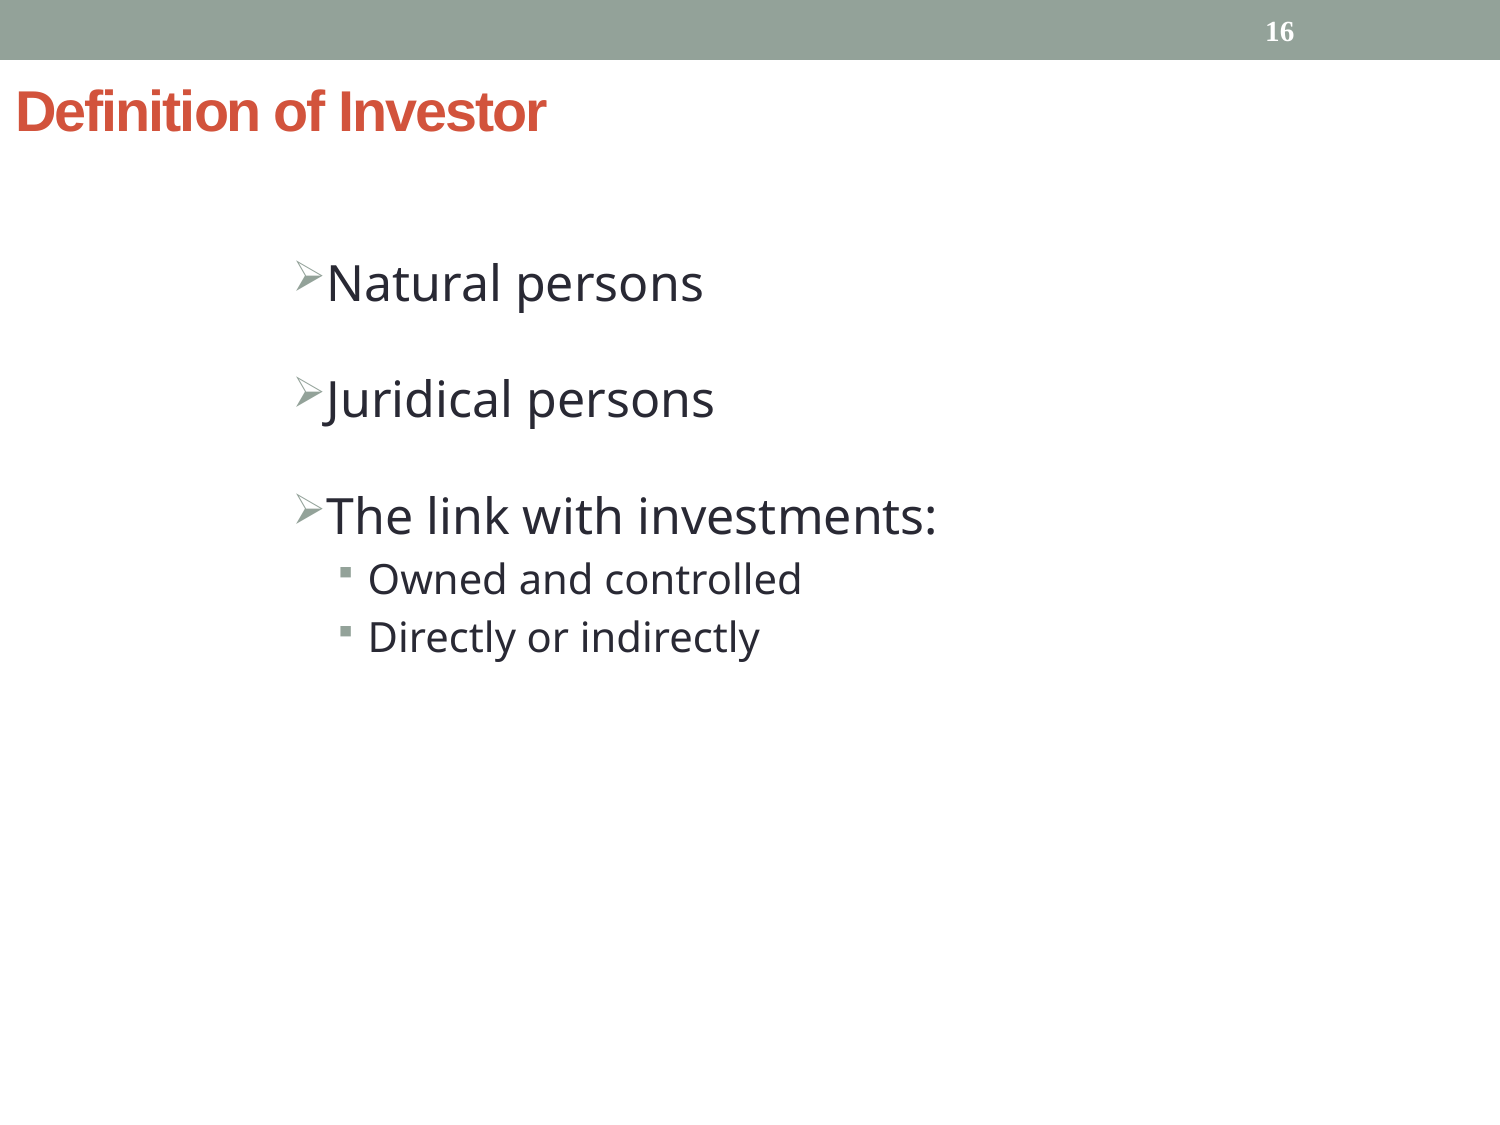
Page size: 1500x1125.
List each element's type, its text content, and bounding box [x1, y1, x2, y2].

title Definition of Investor [0, 66, 1500, 151]
list Natural persons Juridical persons The link with investments: Owned and controlled Directly or indirectly [277, 243, 1316, 990]
slide_number <編號> [1250, 3, 1425, 57]
